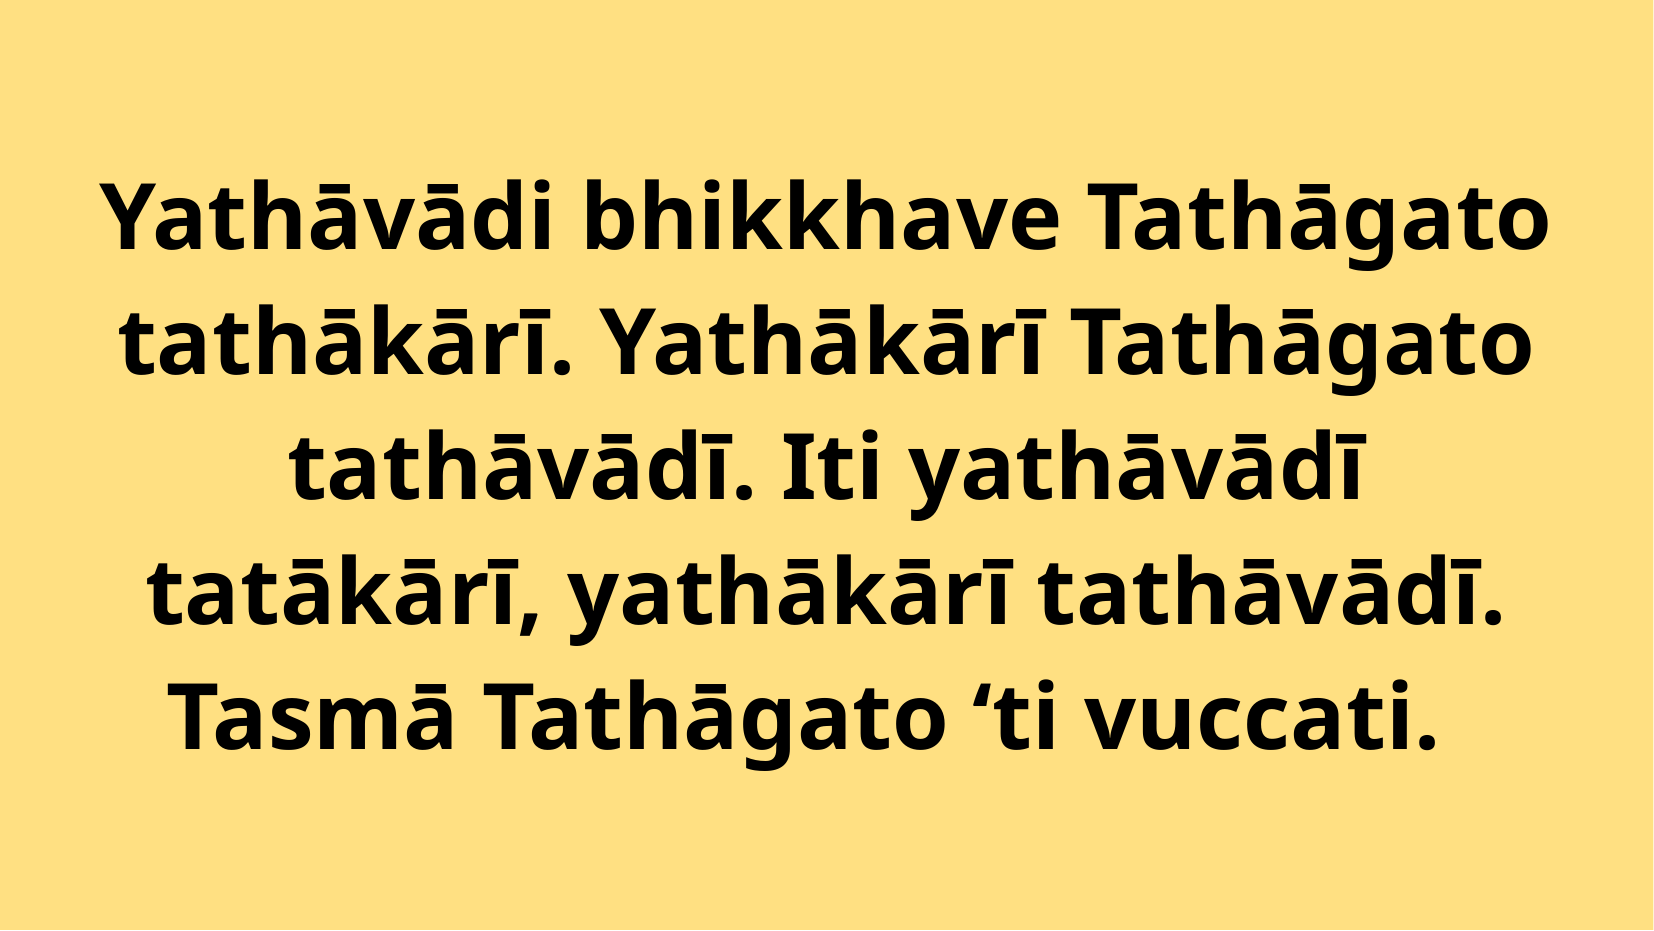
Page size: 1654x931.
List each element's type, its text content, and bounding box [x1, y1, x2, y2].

subtitle Yathāvādi bhikkhave Tathāgato tathākārī. Yathākārī Tathāgato tathāvādī. Iti yathāvādī tatākārī, yathākārī tathāvādī. Tasmā Tathāgato ‘ti vuccati. [82, 0, 1571, 931]
